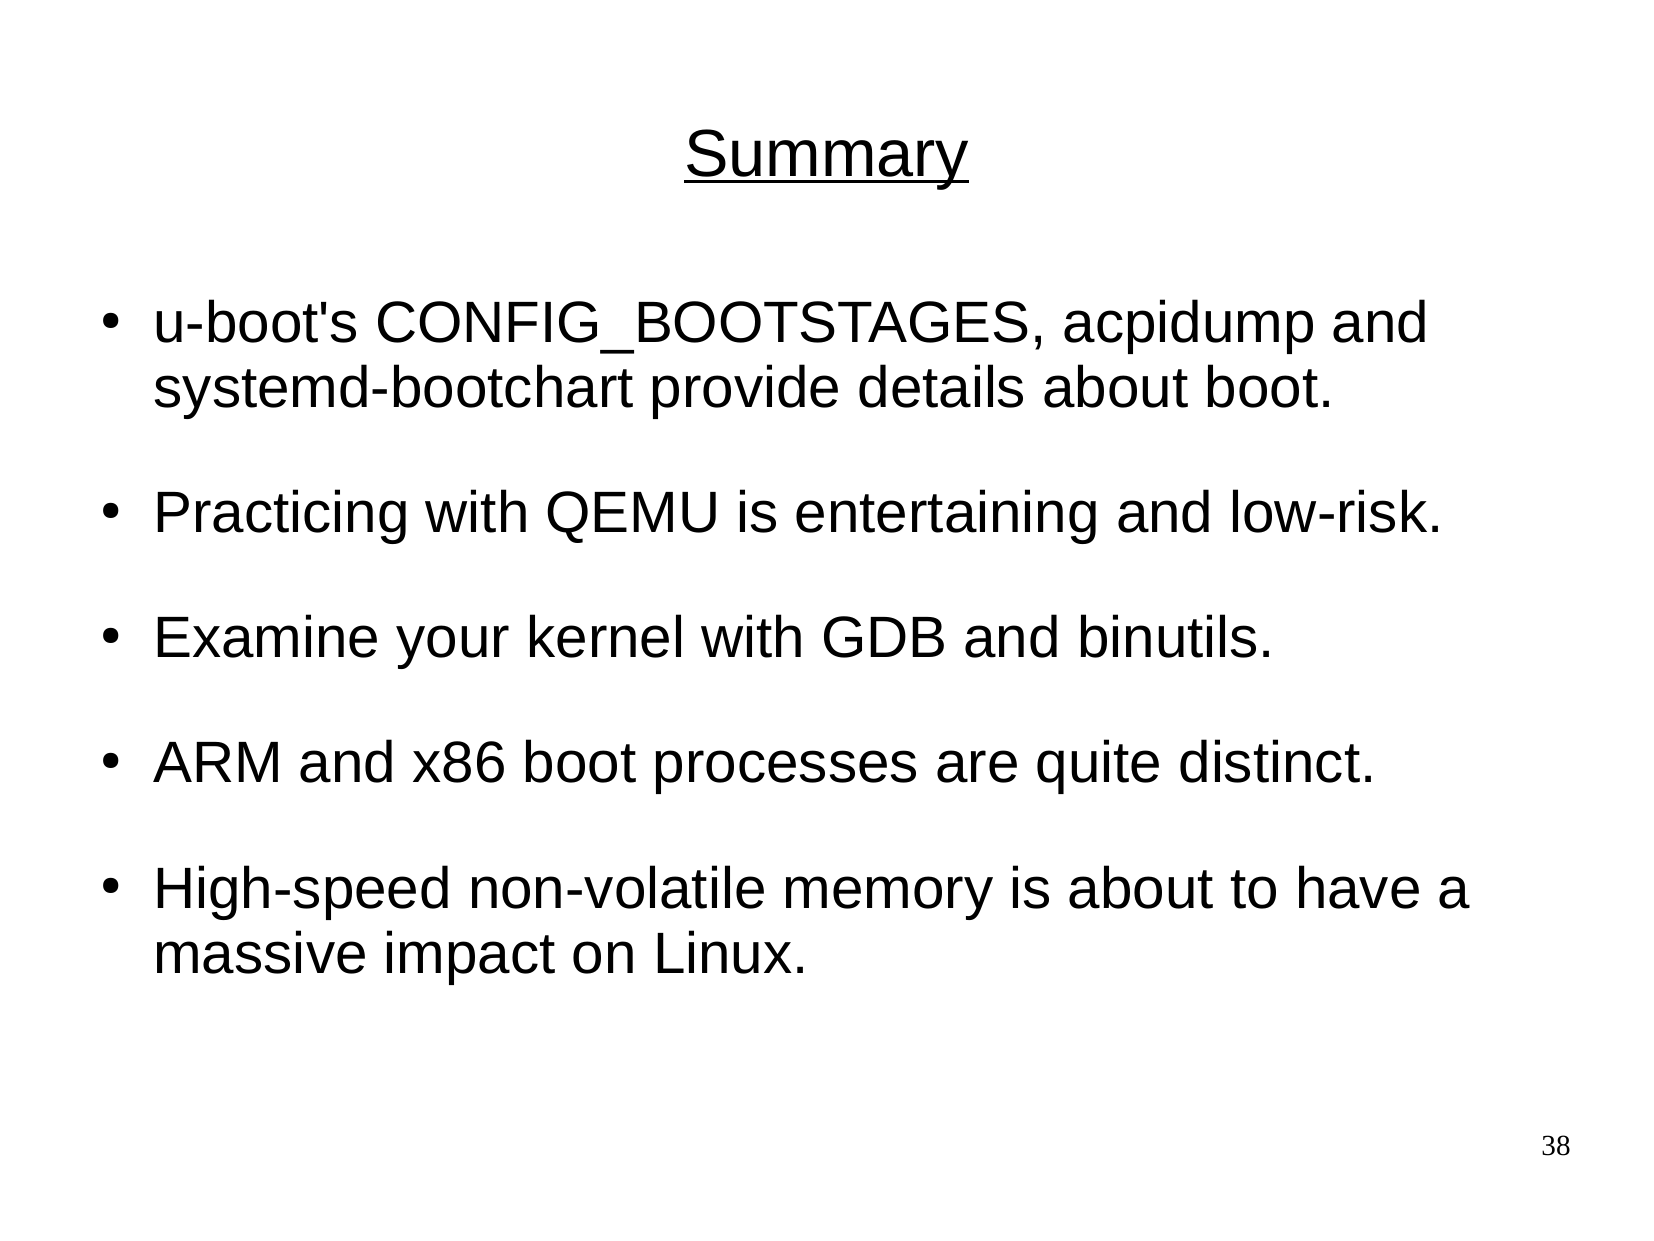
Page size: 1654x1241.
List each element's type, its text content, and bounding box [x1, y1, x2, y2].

title Summary [82, 49, 1571, 257]
list u-boot's CONFIG_BOOTSTAGES, acpidump and systemd-bootchart provide details about boot. Practicing with QEMU is entertaining and low-risk. Examine your kernel with GDB and binutils. ARM and x86 boot processes are quite distinct. High-speed non-volatile memory is about to have a massive impact on Linux. [82, 290, 1571, 1010]
